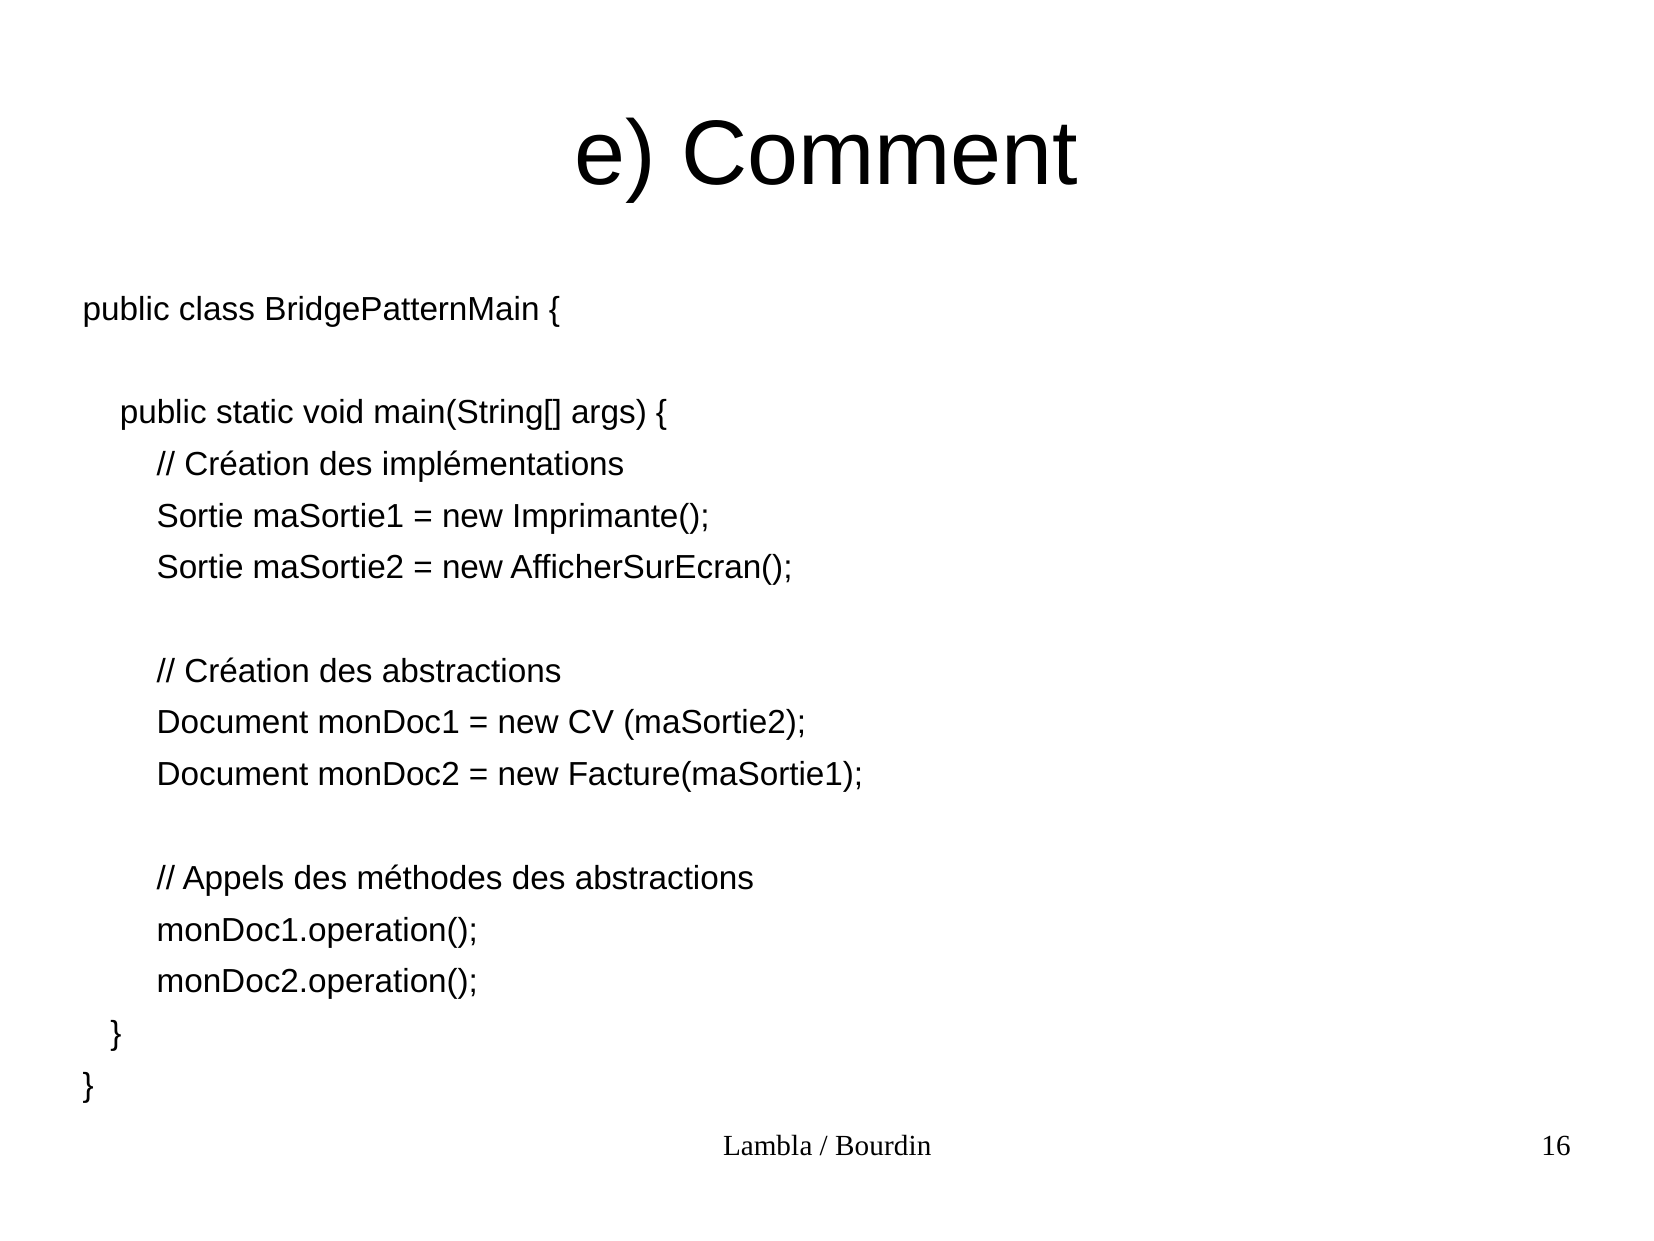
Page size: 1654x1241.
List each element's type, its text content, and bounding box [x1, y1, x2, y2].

title e) Comment [82, 49, 1571, 257]
list public class BridgePatternMain { public static void main(String[] args) { // Création des implémentations Sortie maSortie1 = new Imprimante(); Sortie maSortie2 = new AfficherSurEcran(); // Création des abstractions Document monDoc1 = new CV (maSortie2); Document monDoc2 = new Facture(maSortie1); // Appels des méthodes des abstractions monDoc1.operation(); monDoc2.operation(); } } [82, 290, 1571, 1109]
